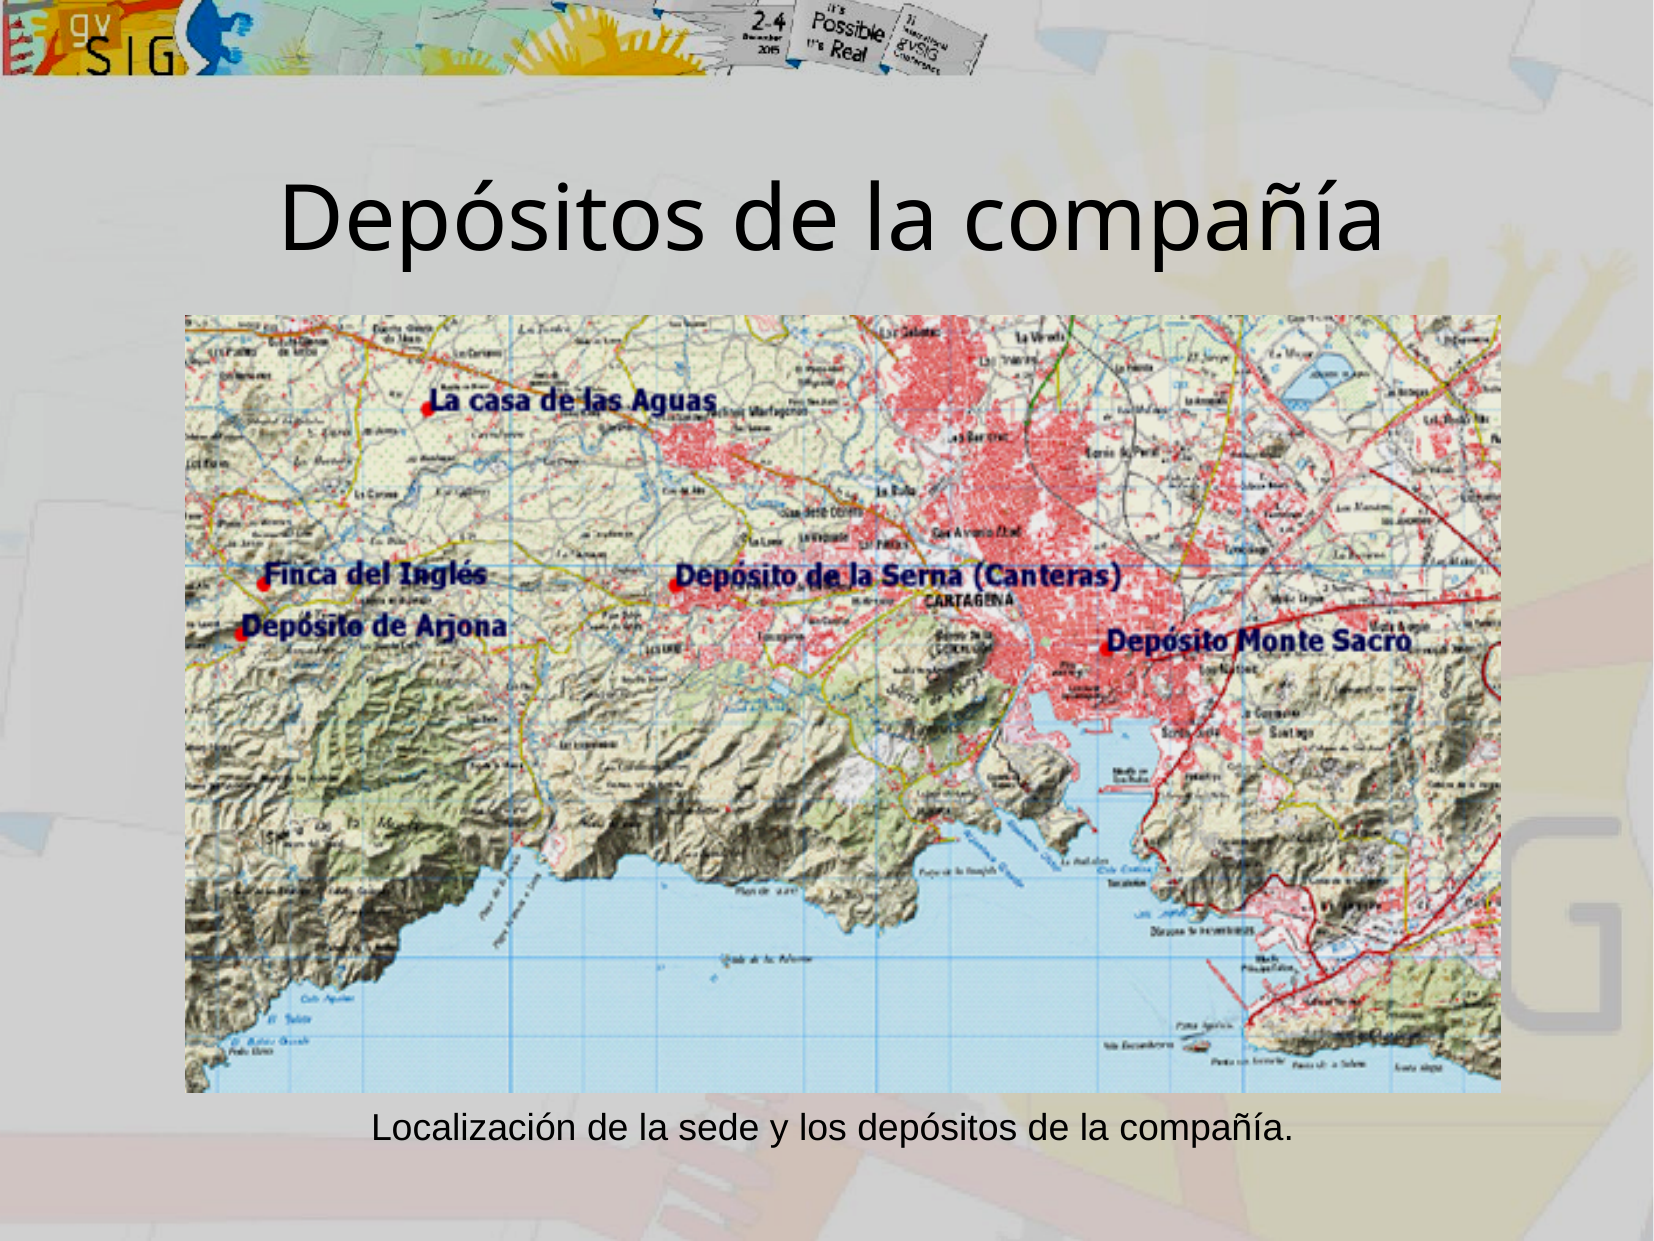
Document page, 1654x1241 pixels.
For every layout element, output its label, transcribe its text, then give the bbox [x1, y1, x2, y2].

title Depósitos de la compañía [88, 111, 1577, 319]
picture [0, 0, 1654, 1241]
